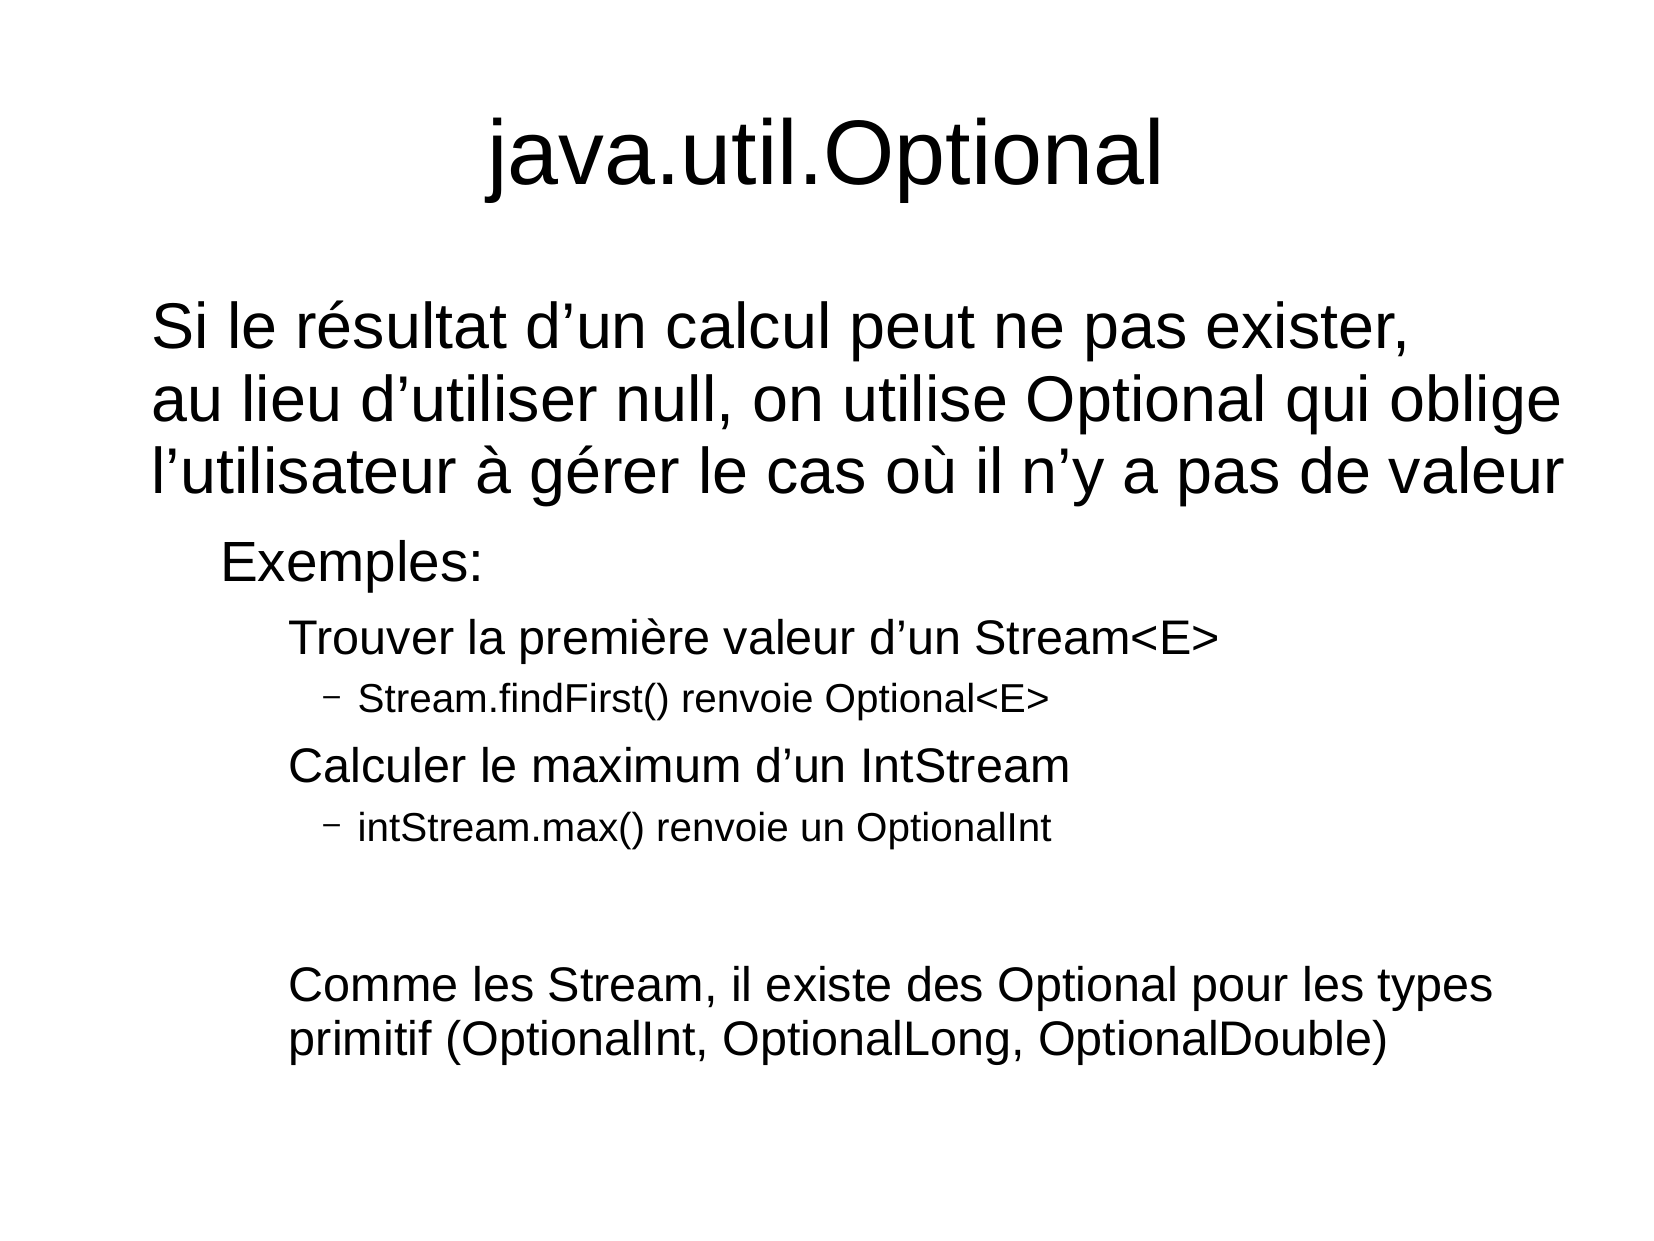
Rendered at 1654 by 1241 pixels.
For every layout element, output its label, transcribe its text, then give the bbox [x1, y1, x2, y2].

title java.util.Optional [82, 49, 1571, 257]
list Si le résultat d’un calcul peut ne pas exister, au lieu d’utiliser null, on utilise Optional qui oblige l’utilisateur à gérer le cas où il n’y a pas de valeur Exemples: Trouver la première valeur d’un Stream<E> Stream.findFirst() renvoie Optional<E> Calculer le maximum d’un IntStream intStream.max() renvoie un OptionalInt Comme les Stream, il existe des Optional pour les types primitif (OptionalInt, OptionalLong, OptionalDouble) [82, 290, 1571, 1141]
